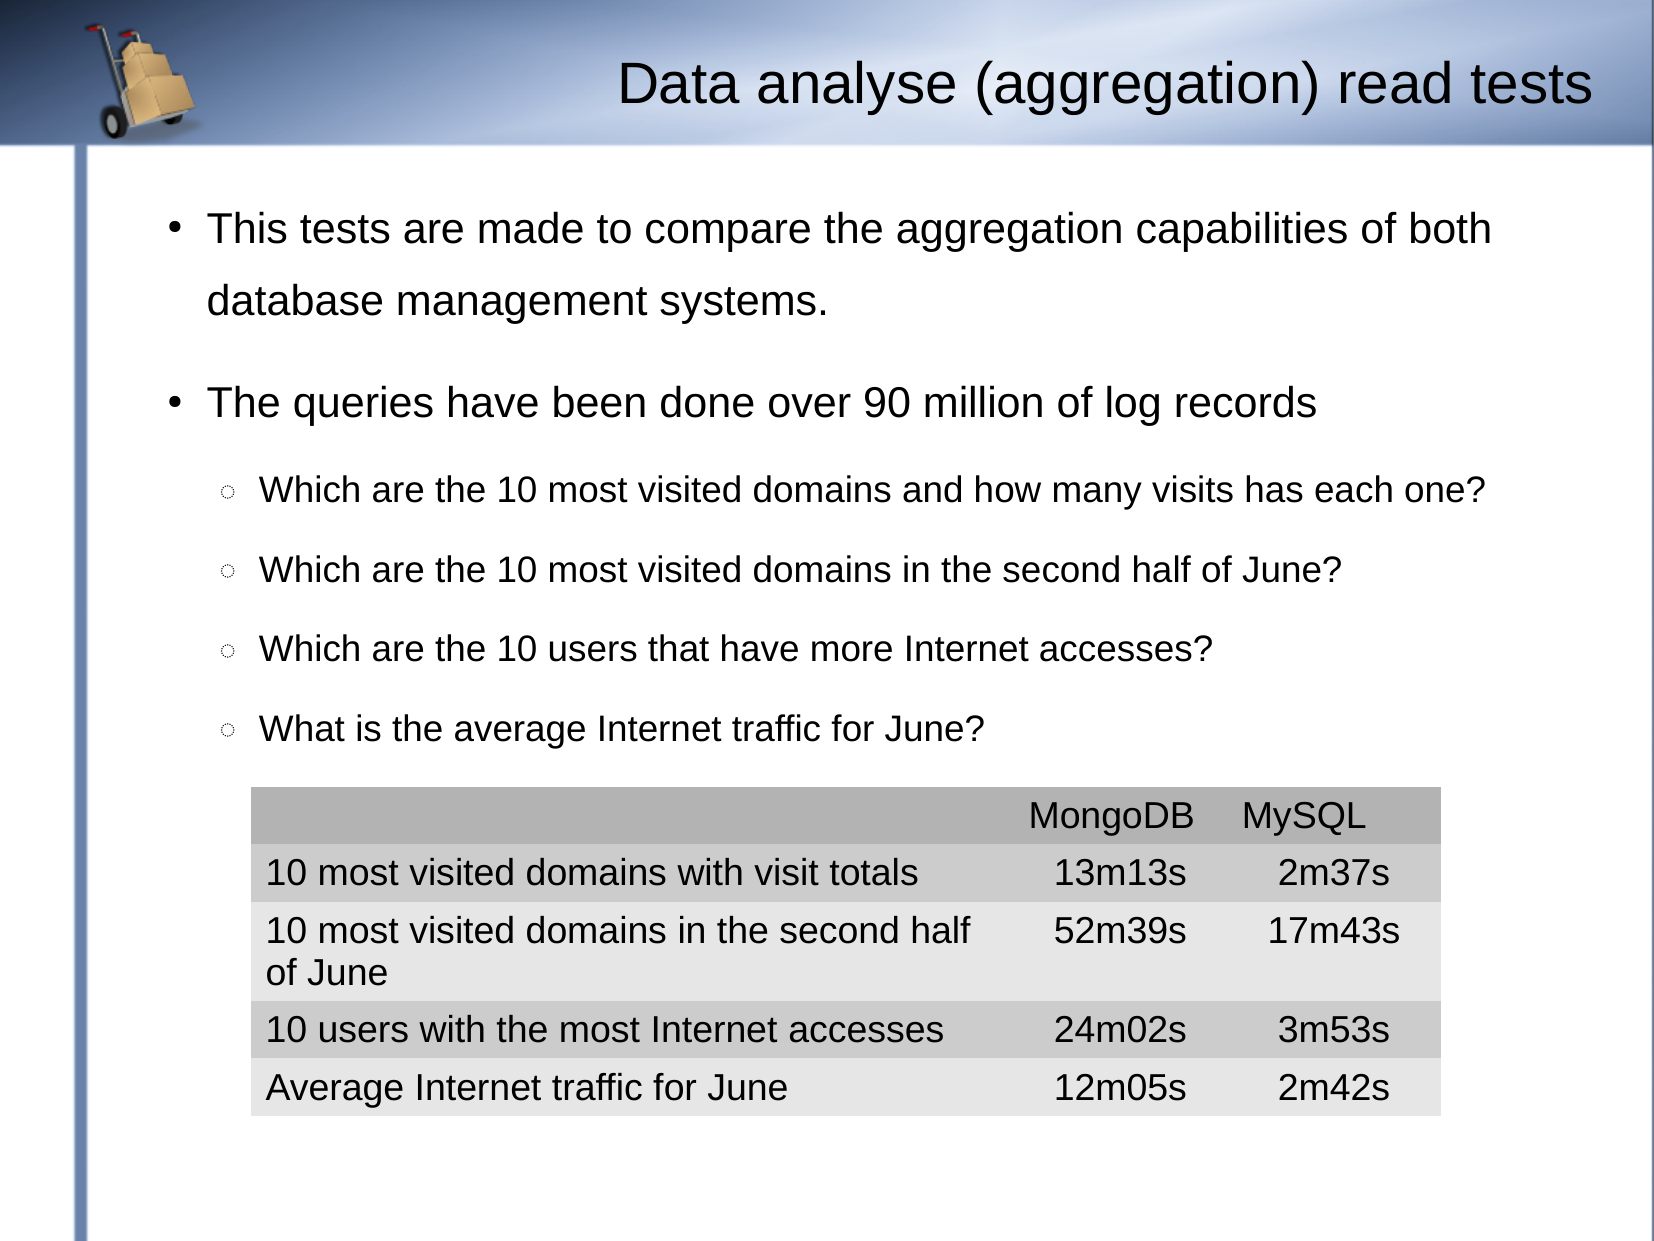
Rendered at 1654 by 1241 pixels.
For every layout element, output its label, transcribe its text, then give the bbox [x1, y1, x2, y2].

table_cell 2m42s [1227, 1058, 1441, 1116]
table_cell Average Internet traffic for June [251, 1058, 1014, 1116]
table_cell 3m53s [1227, 1001, 1441, 1058]
table_cell 52m39s [1014, 902, 1227, 1001]
table_cell 10 most visited domains with visit totals [251, 844, 1014, 902]
table_header MongoDB [1014, 787, 1227, 844]
table_header [251, 787, 1014, 844]
table_cell 13m13s [1014, 844, 1227, 902]
picture [0, 0, 1654, 1241]
title Data analyse (aggregation) read tests [213, 49, 1596, 118]
list This tests are made to compare the aggregation capabilities of both database management systems. The queries have been done over 90 million of log records Which are the 10 most visited domains and how many visits has each one? Which are the 10 most visited domains in the second half of June? Which are the 10 users that have more Internet accesses? What is the average Internet traffic for June? [154, 180, 1596, 756]
table_cell 12m05s [1014, 1058, 1227, 1116]
table_cell 10 most visited domains in the second half of June [251, 902, 1014, 1001]
table_header MySQL [1227, 787, 1441, 844]
table_cell 24m02s [1014, 1001, 1227, 1058]
table_cell 2m37s [1227, 844, 1441, 902]
table_cell 10 users with the most Internet accesses [251, 1001, 1014, 1058]
table_cell 17m43s [1227, 902, 1441, 1001]
